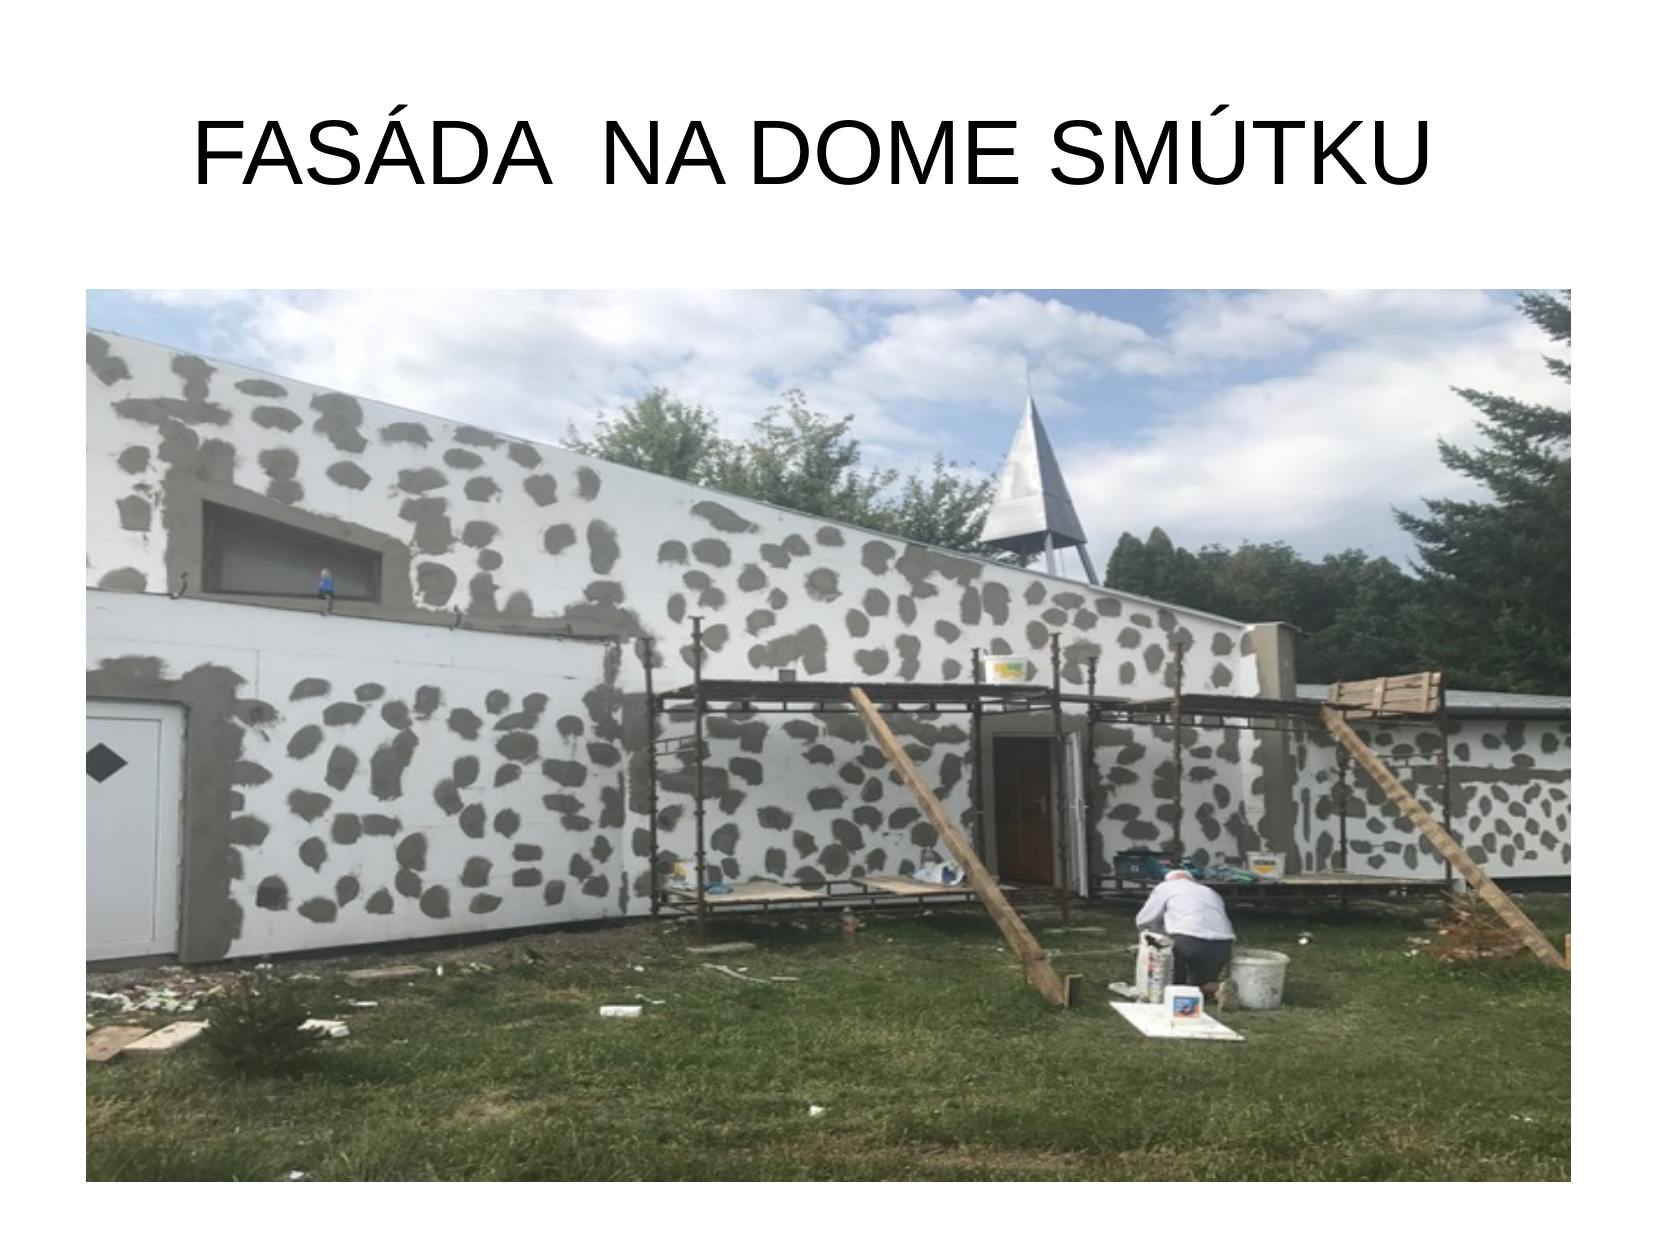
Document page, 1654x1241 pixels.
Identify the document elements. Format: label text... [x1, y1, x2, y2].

title FASÁDA NA DOME SMÚTKU [82, 49, 1571, 257]
picture [86, 289, 1571, 1182]
